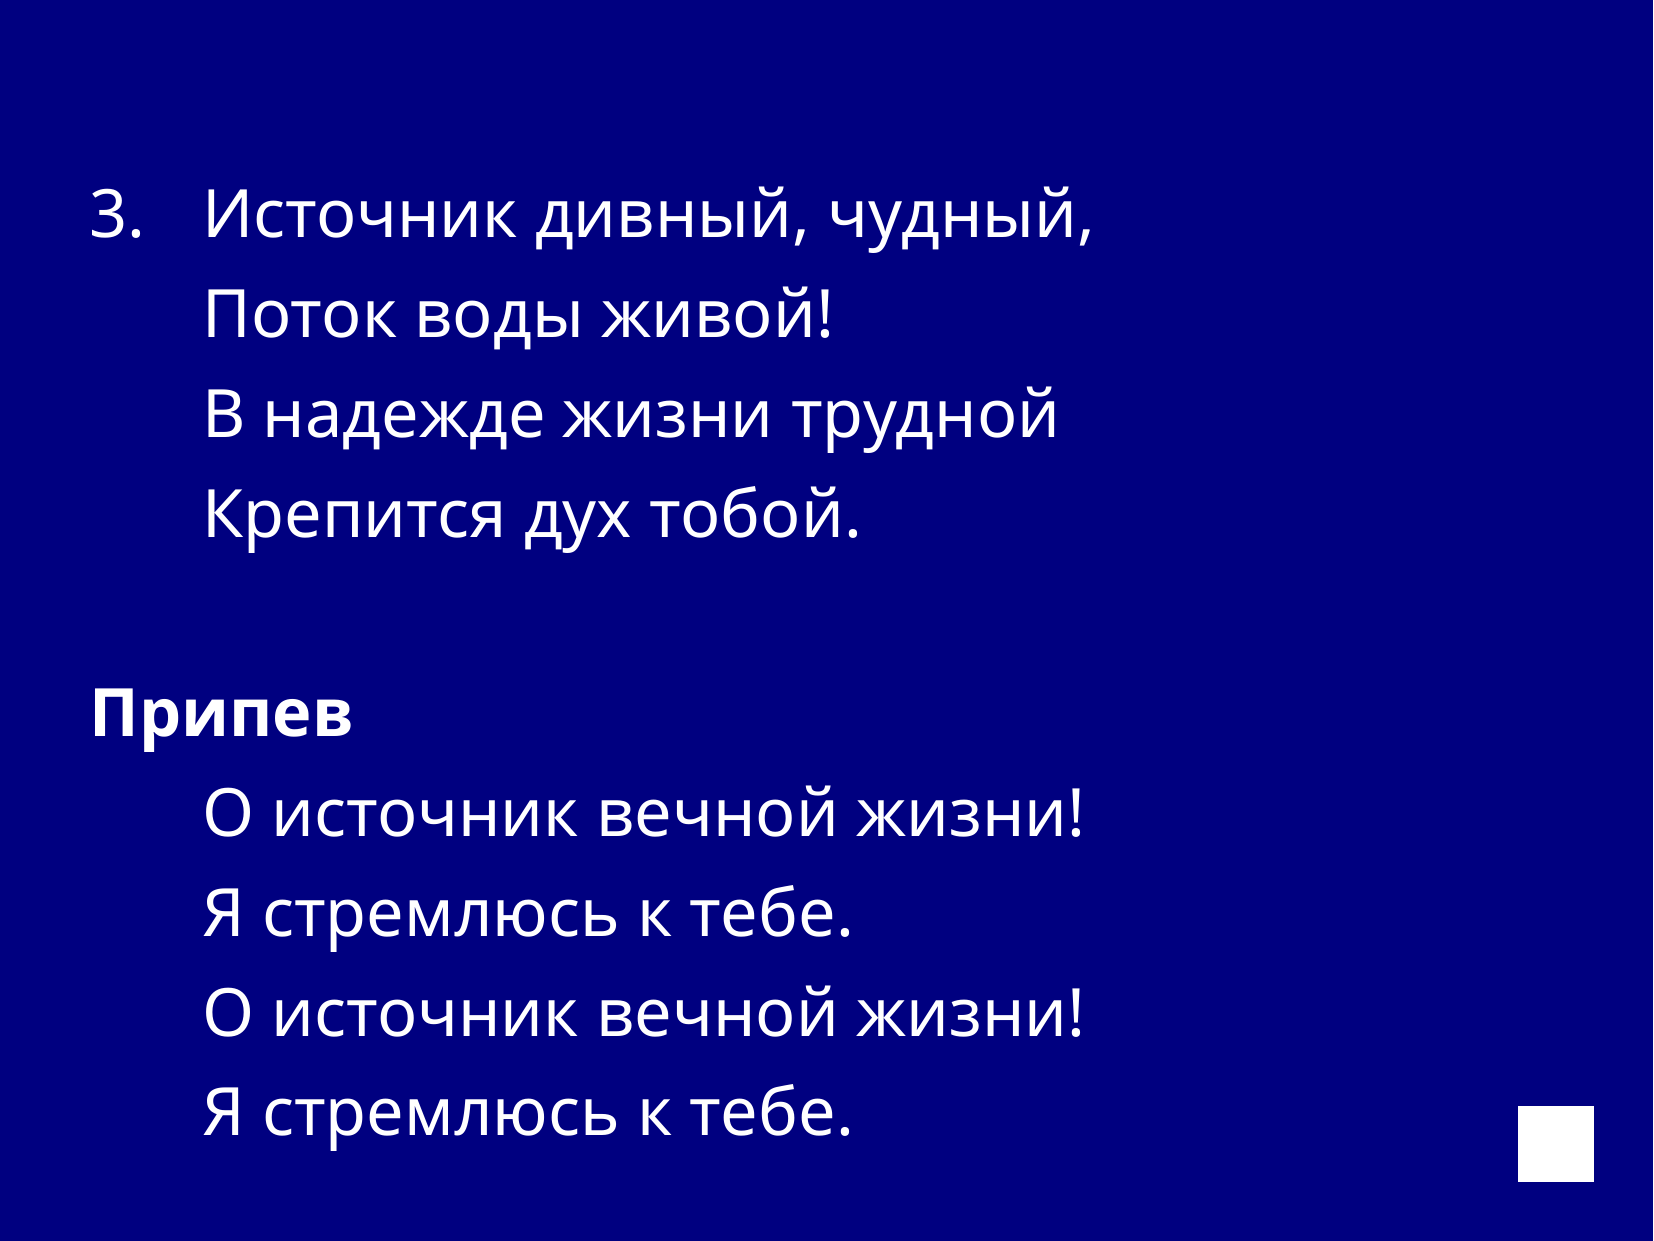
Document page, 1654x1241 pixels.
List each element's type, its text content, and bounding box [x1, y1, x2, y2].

text_box [1518, 1106, 1594, 1182]
text_box 3. Источник дивный, чудный, Поток воды живой! В надежде жизни трудной Крепится дух тобой. Припев О источник вечной жизни! Я стремлюсь к тебе. О источник вечной жизни! Я стремлюсь к тебе. [75, 150, 1576, 1163]
